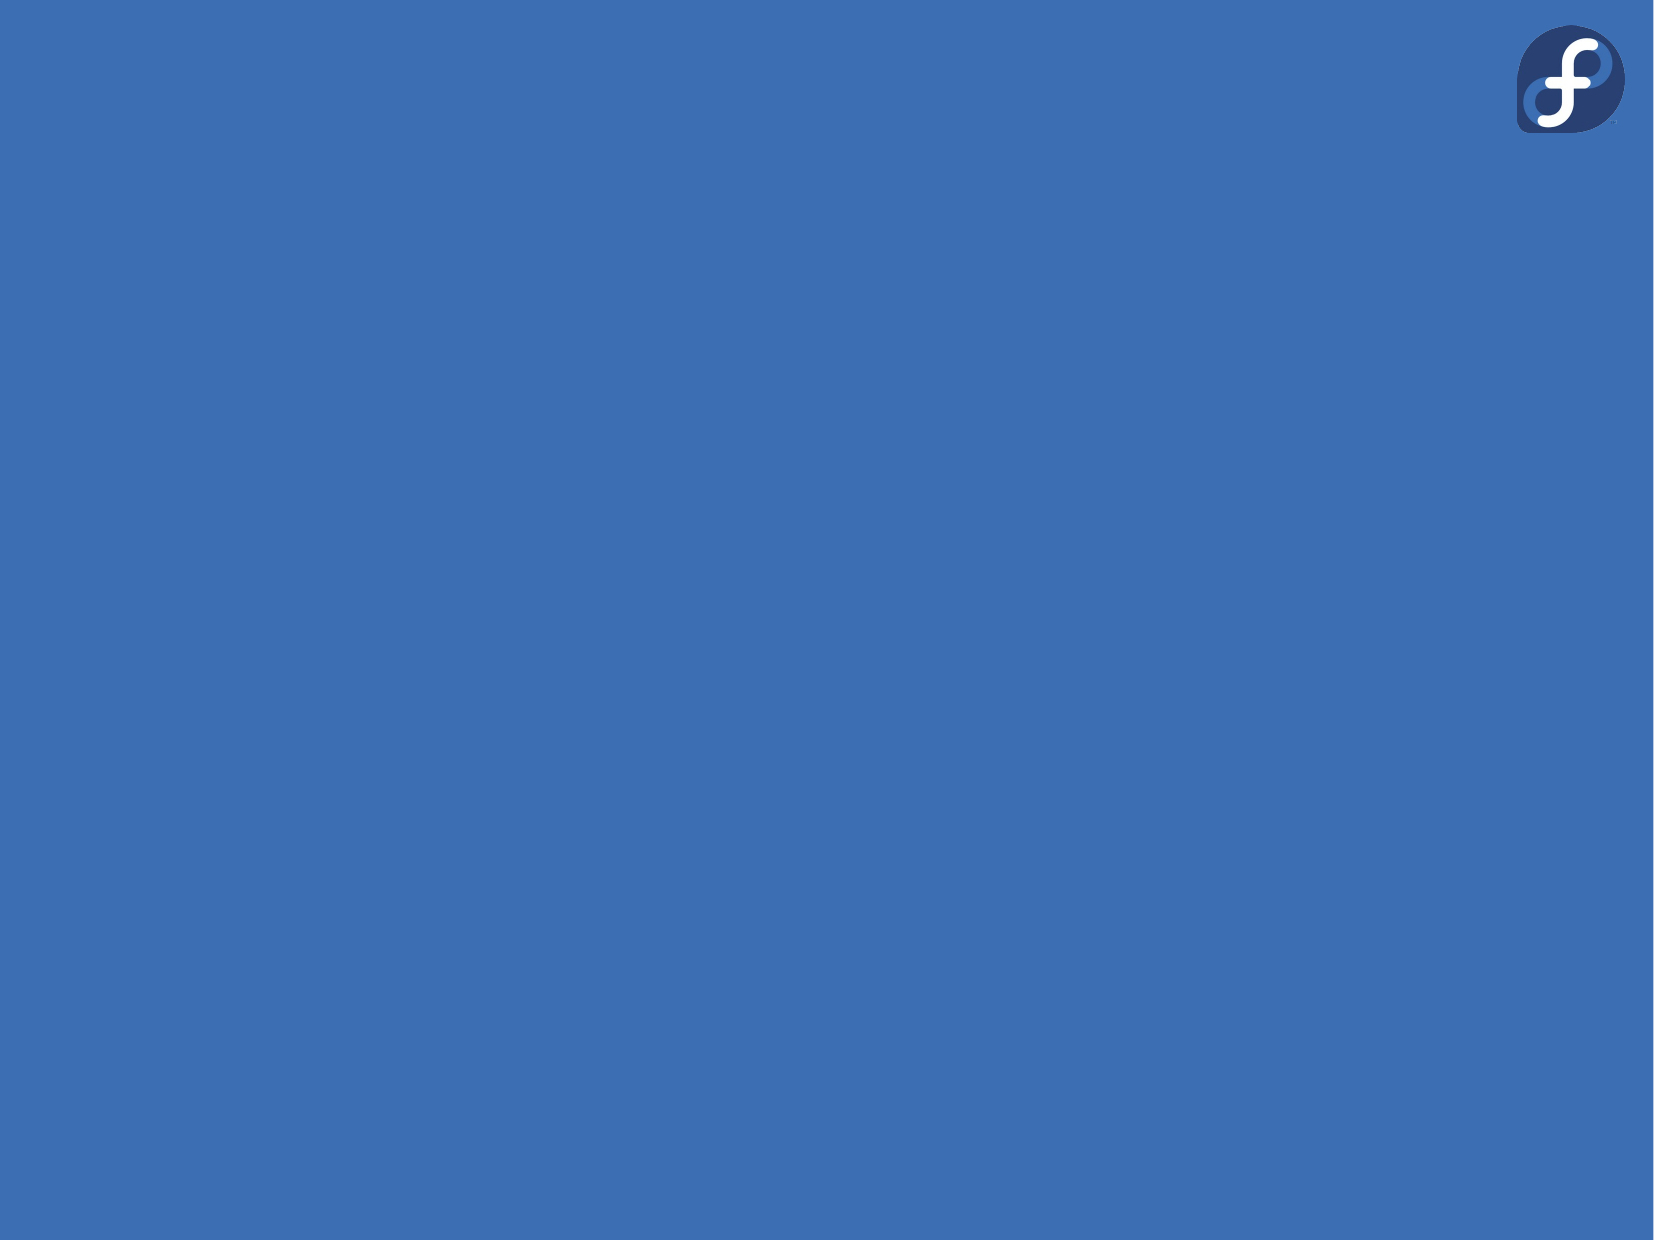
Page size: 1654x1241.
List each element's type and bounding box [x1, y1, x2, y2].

picture [1517, 25, 1625, 133]
